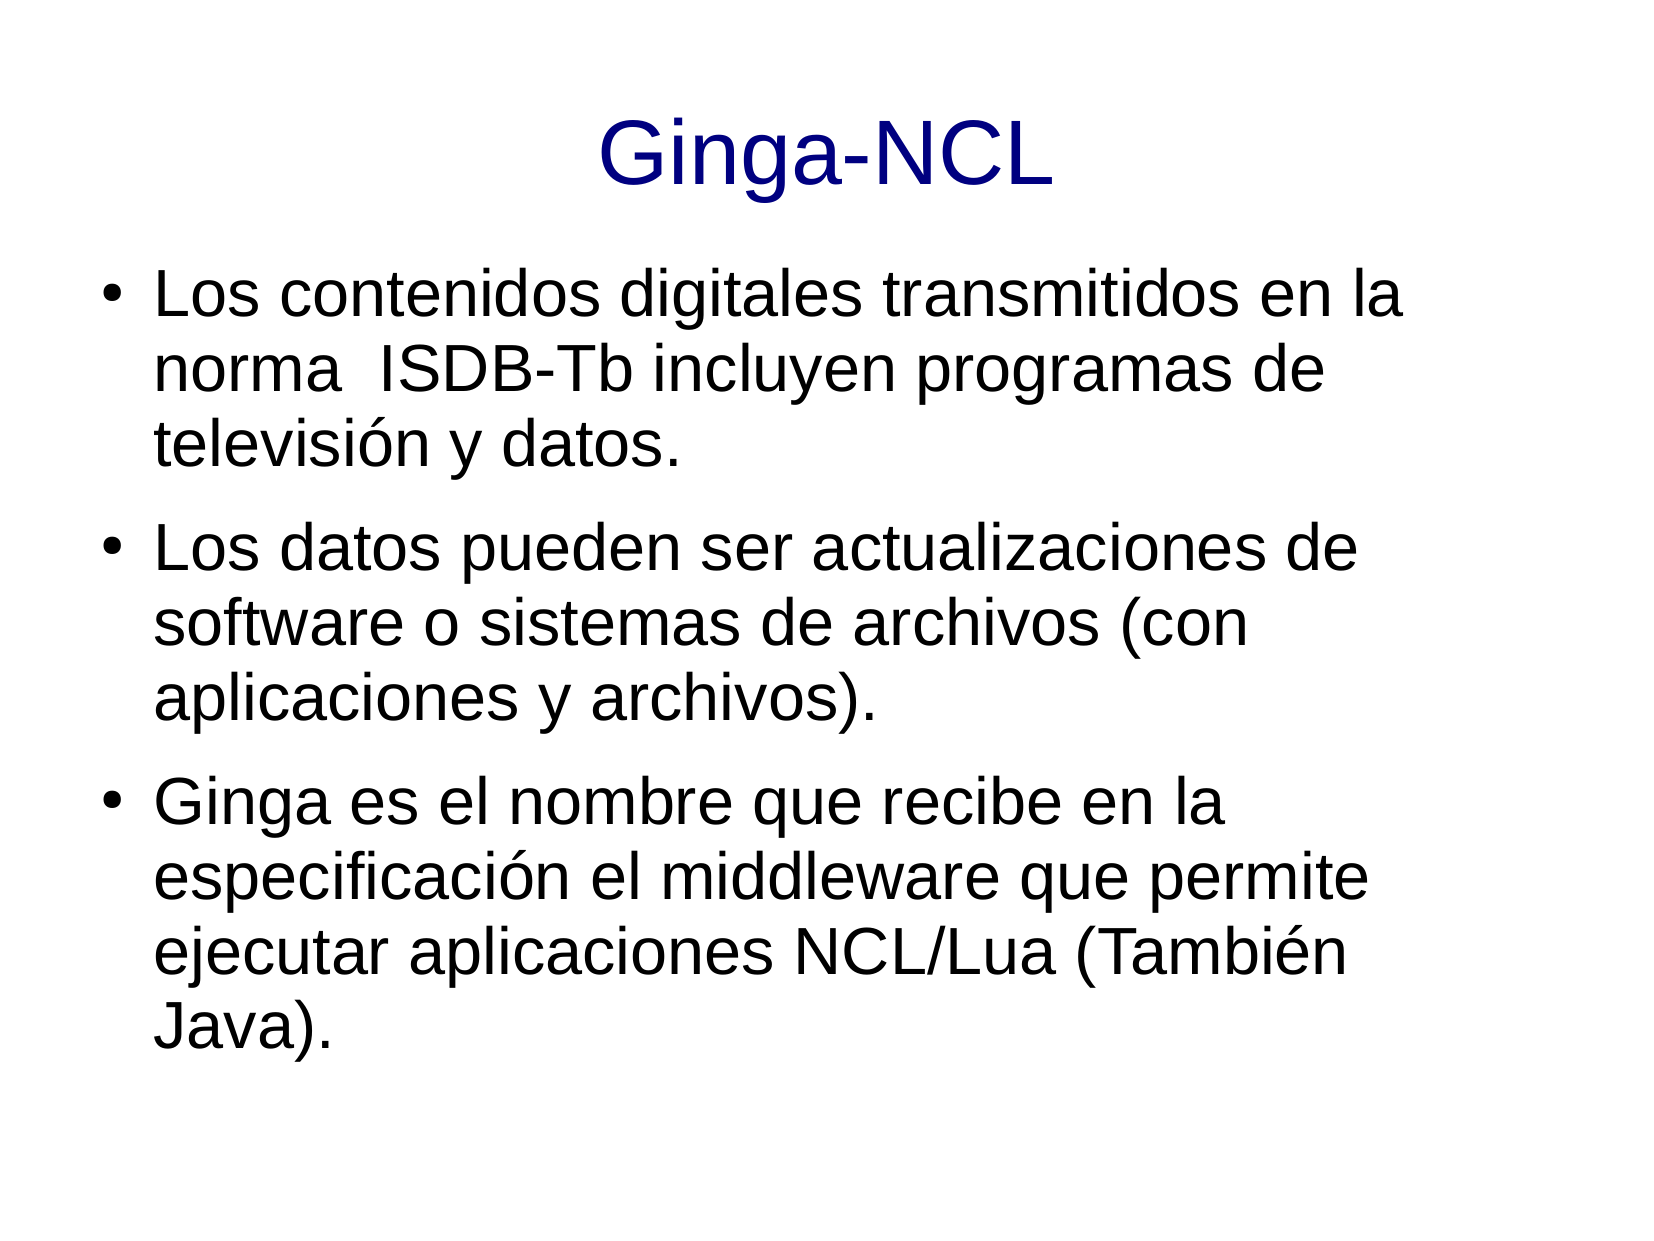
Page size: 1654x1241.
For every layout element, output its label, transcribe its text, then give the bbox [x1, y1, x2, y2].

title Ginga-NCL [82, 49, 1571, 257]
list Los contenidos digitales transmitidos en la norma ISDB-Tb incluyen programas de televisión y datos. Los datos pueden ser actualizaciones de software o sistemas de archivos (con aplicaciones y archivos). Ginga es el nombre que recibe en la especificación el middleware que permite ejecutar aplicaciones NCL/Lua (También Java). [82, 256, 1538, 1122]
